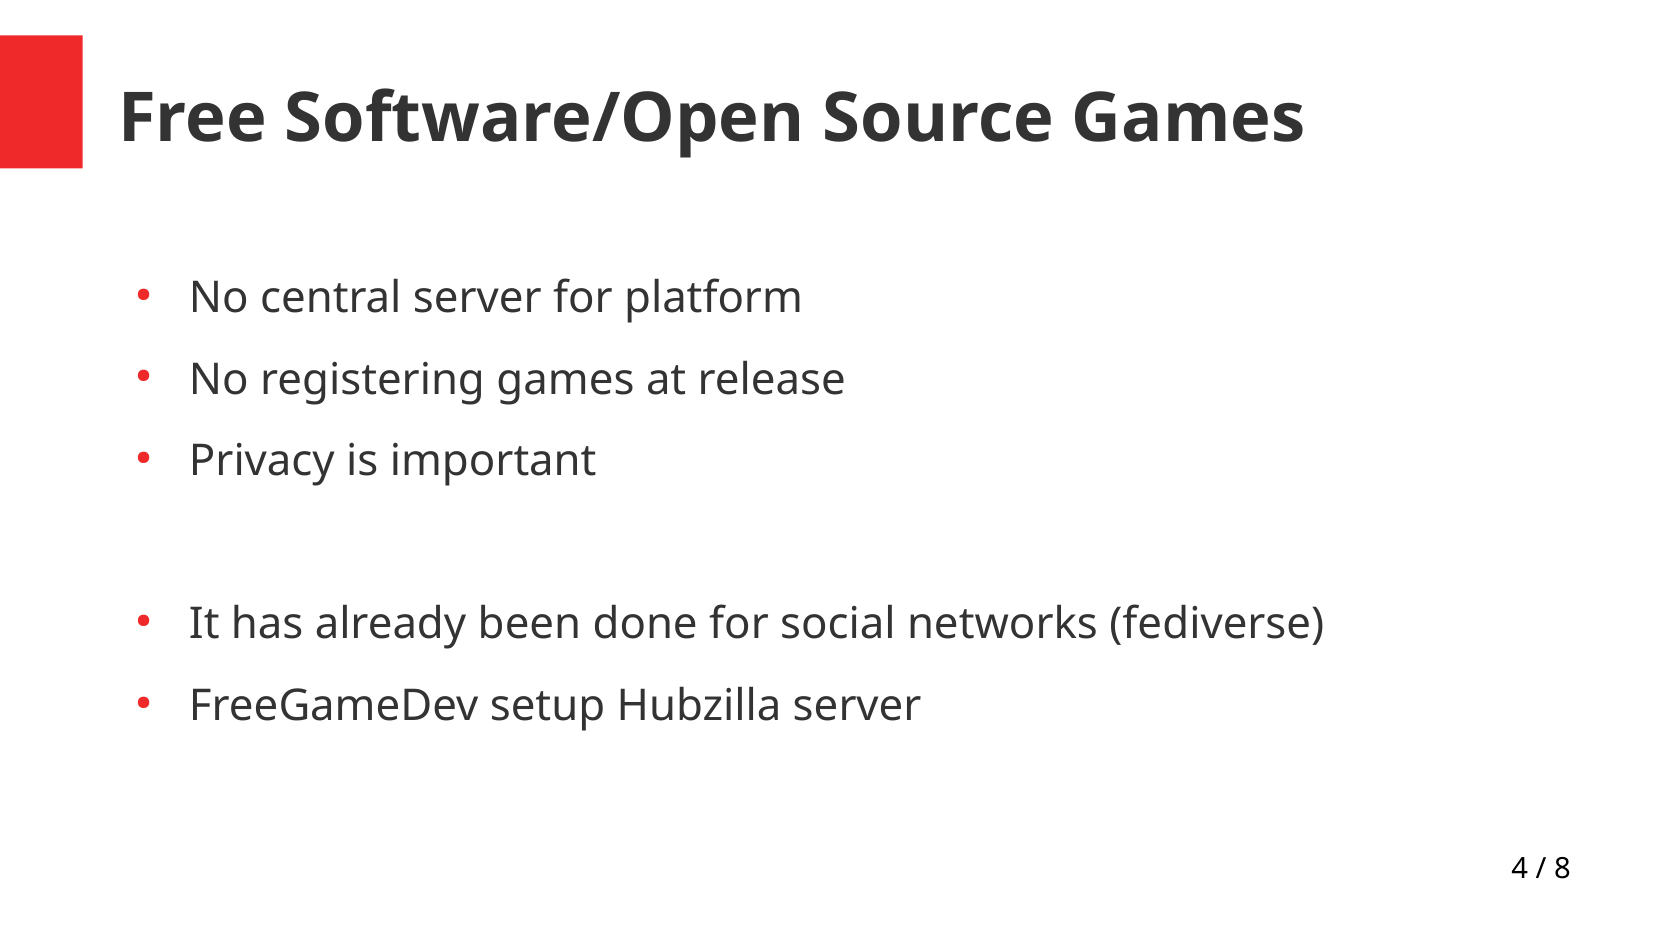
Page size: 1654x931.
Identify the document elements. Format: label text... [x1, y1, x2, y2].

title Free Software/Open Source Games [118, 37, 1571, 193]
list No central server for platform No registering games at release Privacy is important It has already been done for social networks (fediverse) FreeGameDev setup Hubzilla server [118, 265, 1536, 806]
